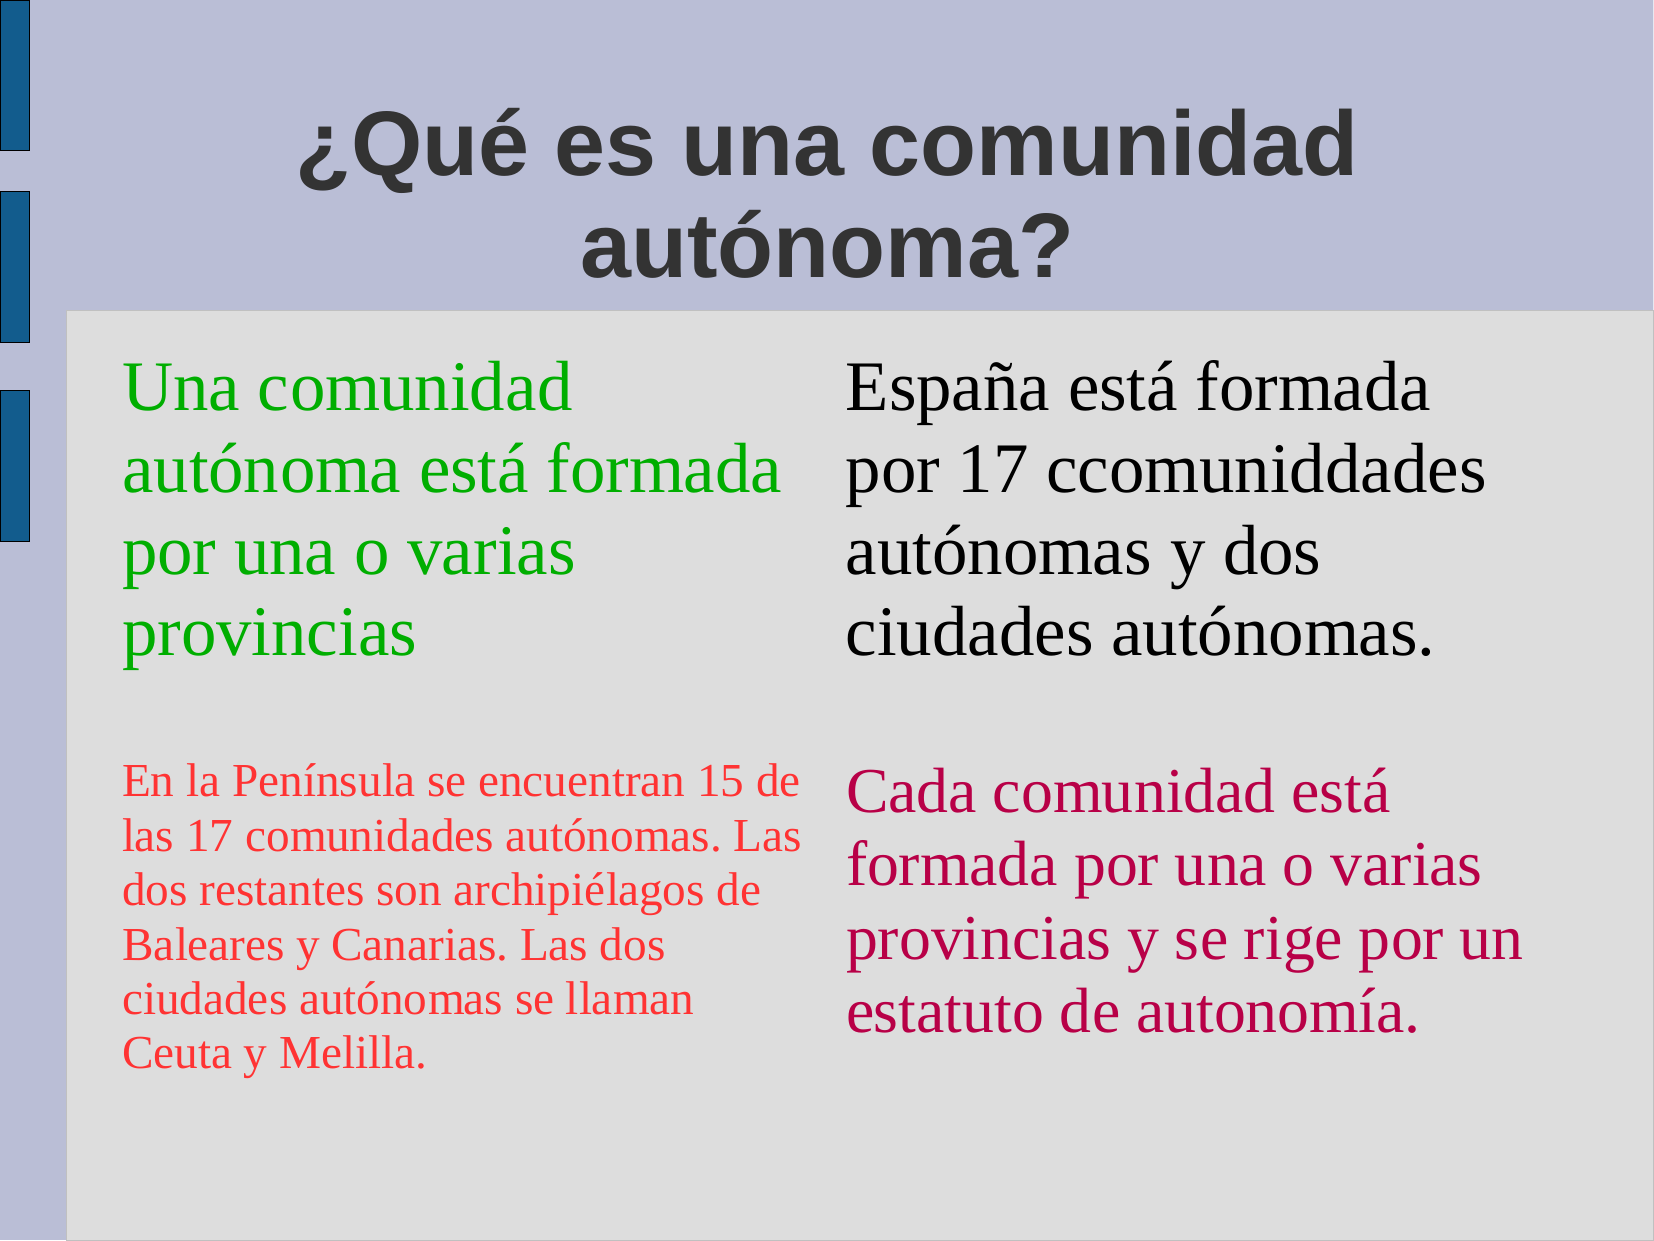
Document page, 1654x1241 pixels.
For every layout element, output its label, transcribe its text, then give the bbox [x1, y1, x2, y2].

chart [845, 344, 1535, 718]
chart [121, 752, 811, 1126]
chart [121, 344, 811, 718]
chart [845, 752, 1535, 1126]
title ¿Qué es una comunidad autónoma? [121, 92, 1534, 298]
